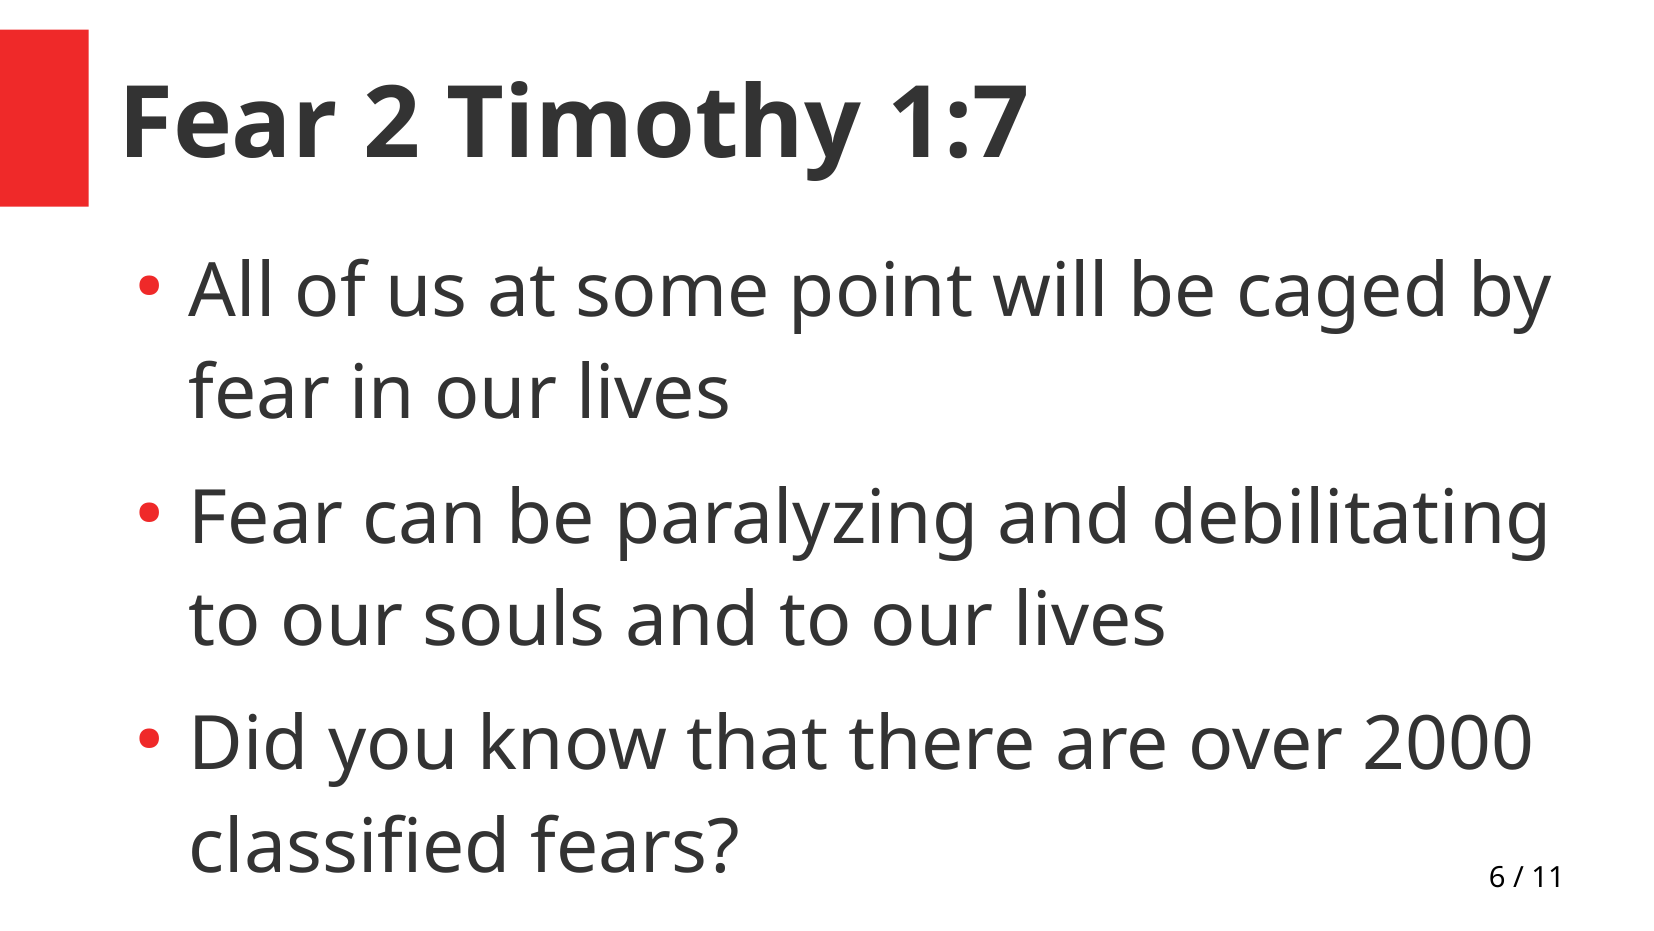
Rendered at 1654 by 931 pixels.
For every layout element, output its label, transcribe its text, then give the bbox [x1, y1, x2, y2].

title Fear 2 Timothy 1:7 [118, 29, 1595, 207]
list All of us at some point will be caged by fear in our lives Fear can be paralyzing and debilitating to our souls and to our lives Did you know that there are over 2000 classified fears? [118, 236, 1595, 798]
